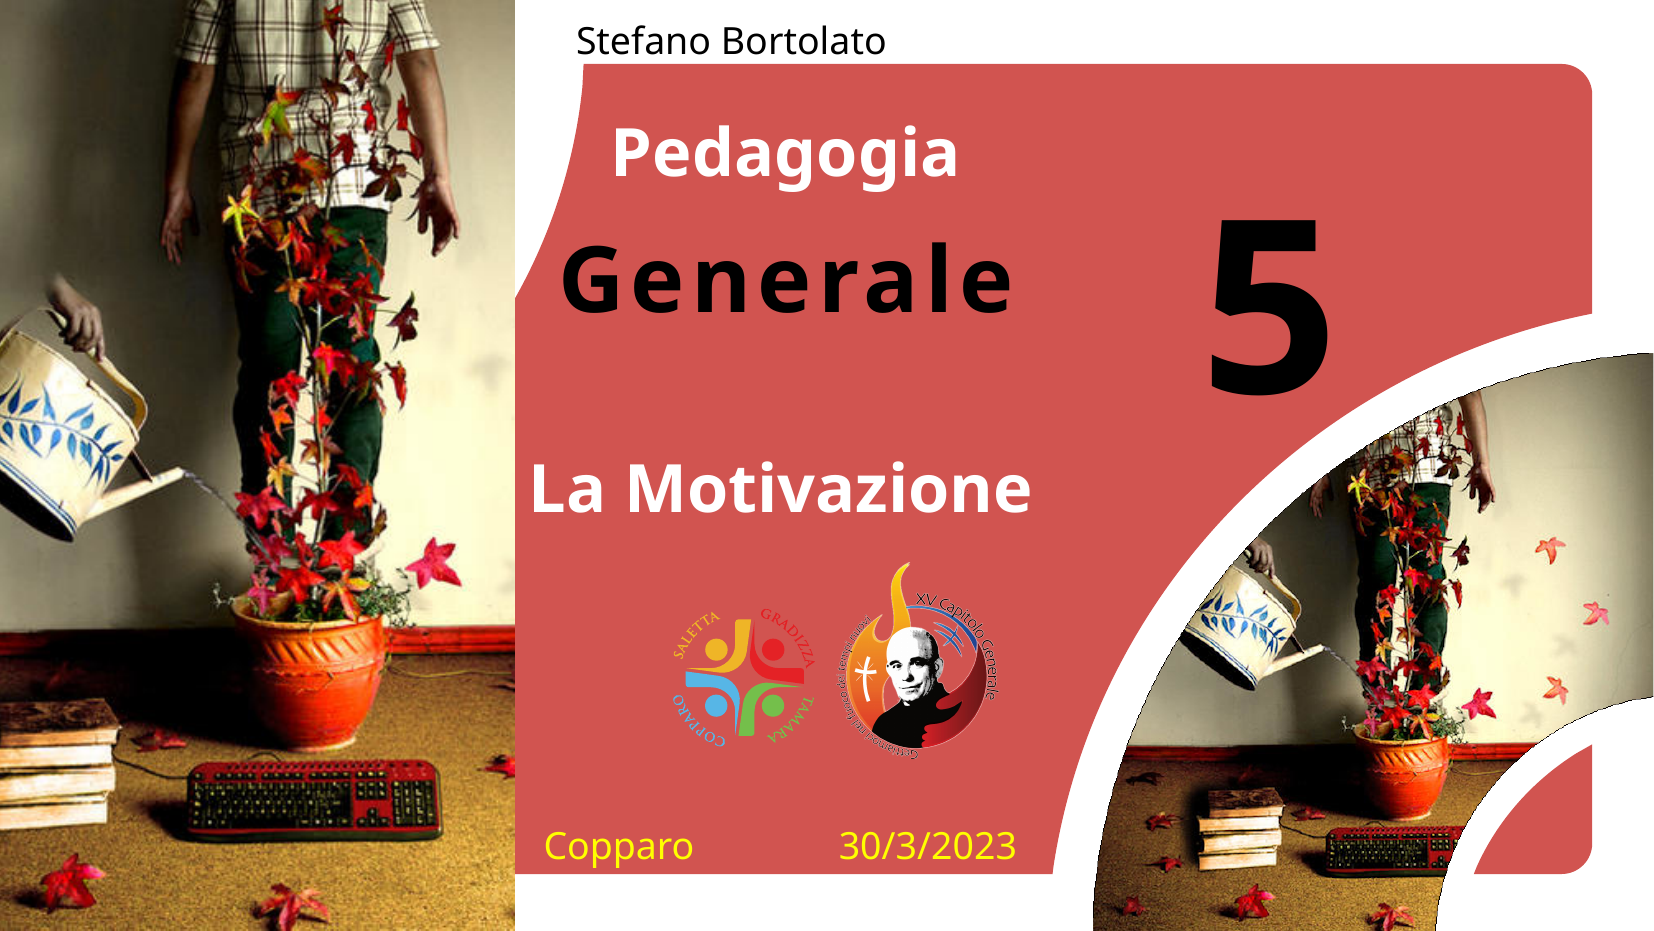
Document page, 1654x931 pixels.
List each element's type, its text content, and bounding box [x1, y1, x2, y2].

picture [835, 562, 1000, 759]
text_box Stefano Bortolato [561, 9, 903, 70]
text_box La Motivazione [513, 442, 1450, 541]
text_box 5 [1185, 211, 1363, 419]
picture [673, 608, 815, 747]
text_box Copparo 30/3/2023 [528, 814, 1033, 875]
text_box Generale [543, 194, 1595, 372]
picture [0, 0, 515, 931]
text_box Pedagogia [595, 105, 1415, 205]
picture [1093, 353, 1654, 931]
